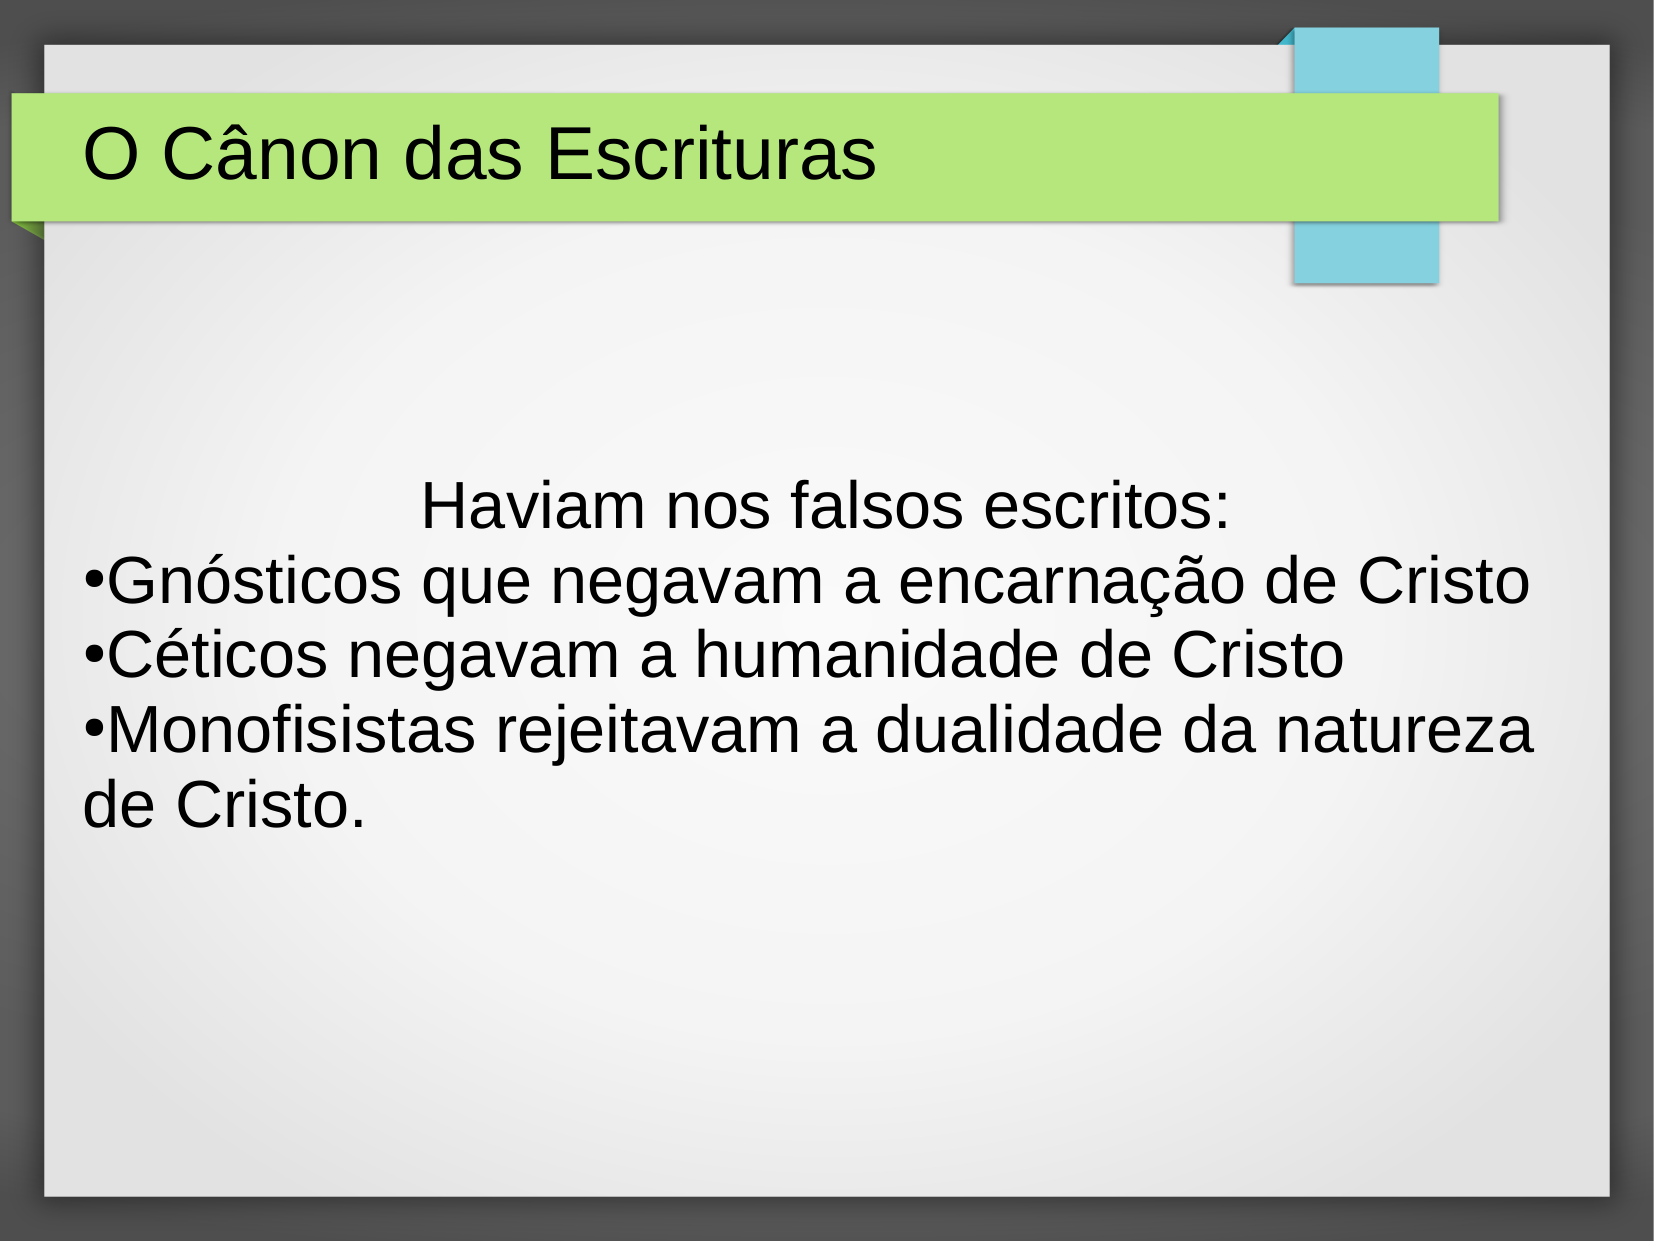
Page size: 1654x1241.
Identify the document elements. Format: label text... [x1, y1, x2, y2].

picture [0, 0, 1654, 1241]
title O Cânon das Escrituras [82, 94, 1264, 213]
subtitle Haviam nos falsos escritos: Gnósticos que negavam a encarnação de Cristo Céticos negavam a humanidade de Cristo Monofisistas rejeitavam a dualidade da natureza de Cristo. [82, 295, 1571, 1015]
